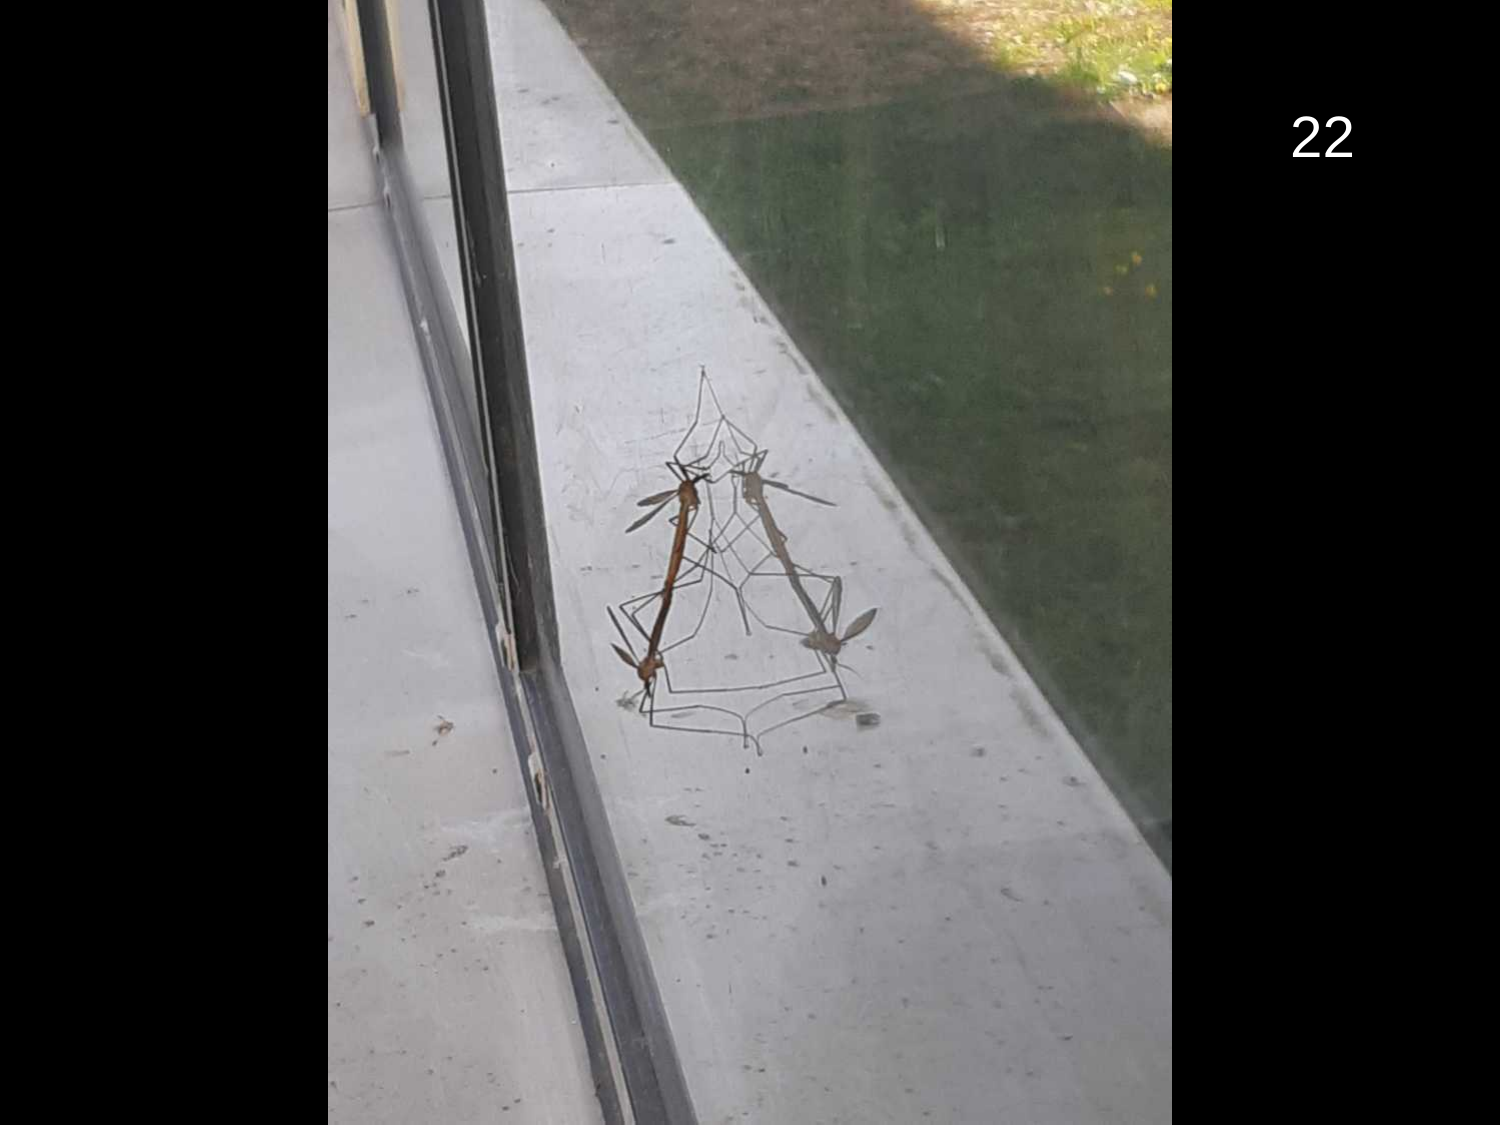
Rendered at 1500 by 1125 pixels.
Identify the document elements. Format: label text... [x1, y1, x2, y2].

text_box 22 [1275, 97, 1371, 178]
picture [328, 0, 1172, 1125]
